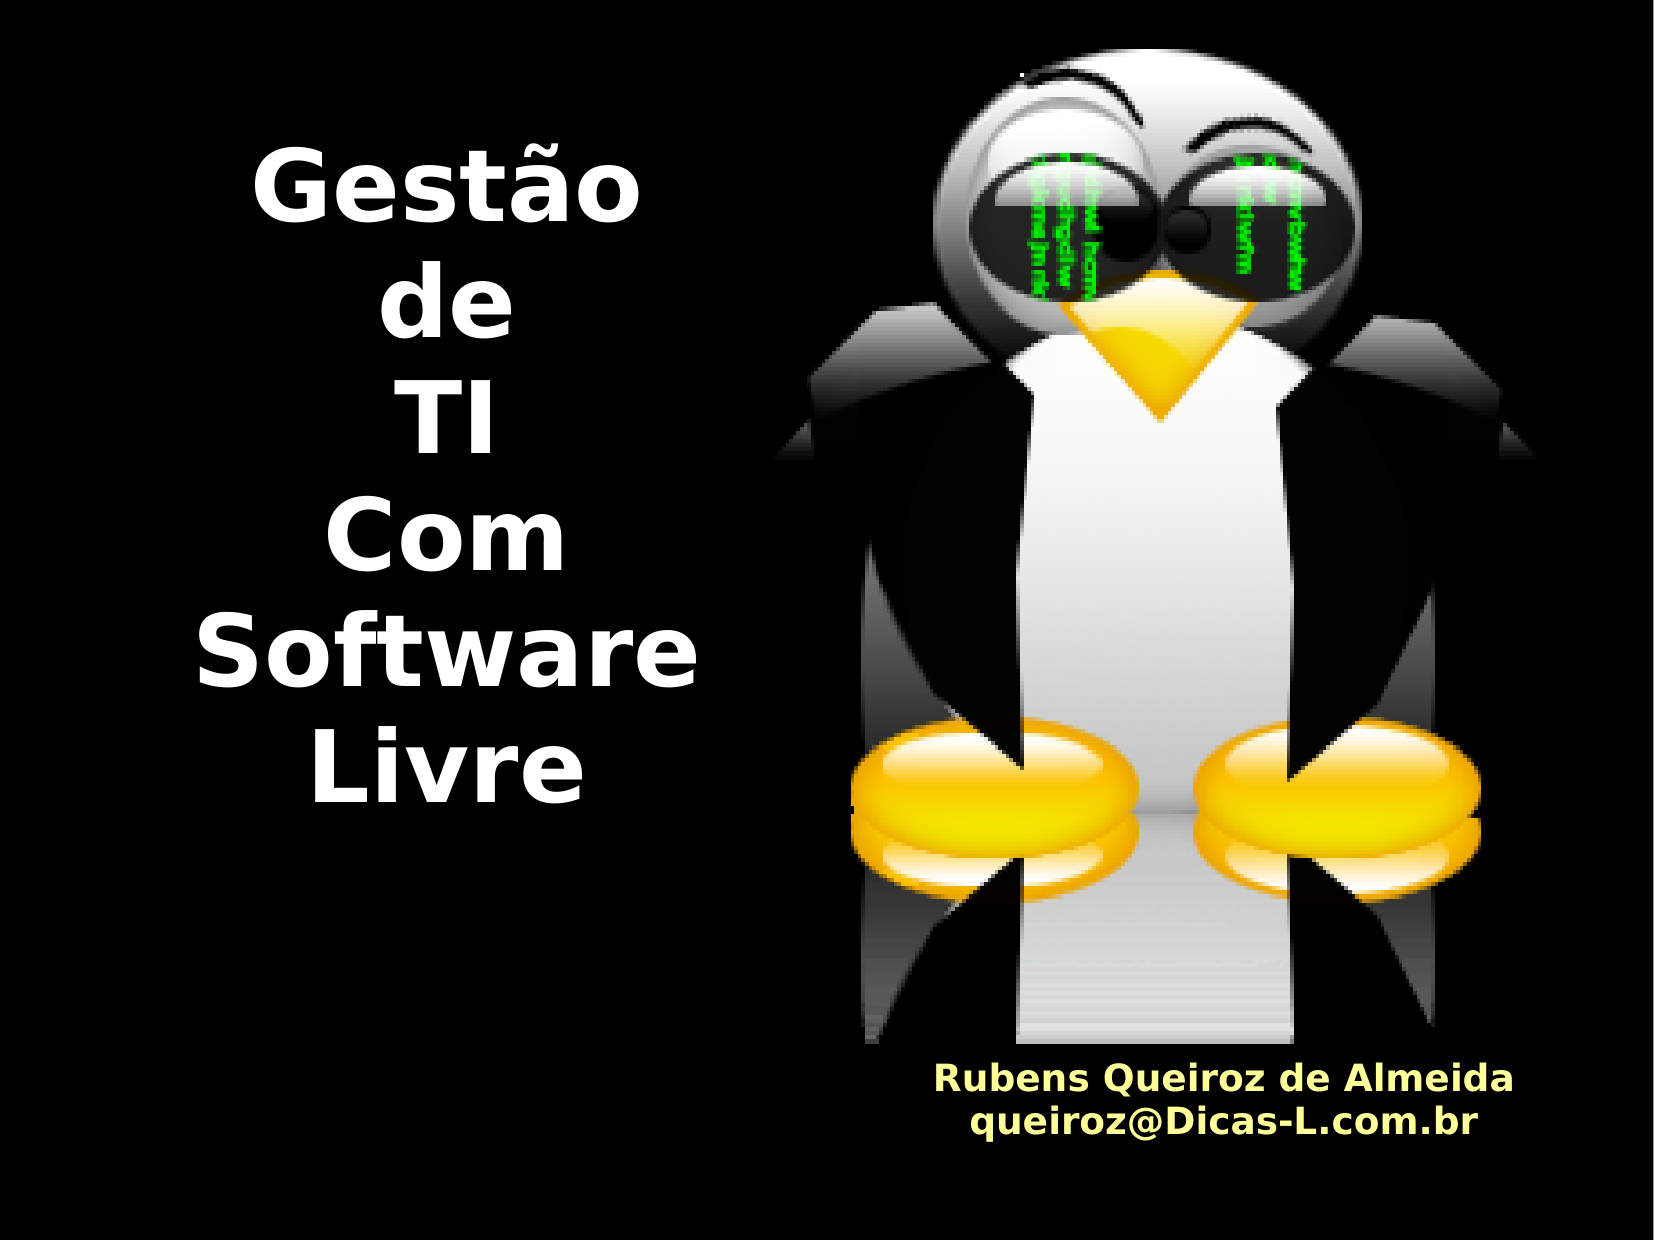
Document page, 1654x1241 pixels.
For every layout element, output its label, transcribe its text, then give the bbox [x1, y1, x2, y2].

text_box Rubens Queiroz de Almeida queiroz@Dicas-L.com.br [932, 1056, 1516, 1157]
text_box Gestão de TI Com Software Livre [192, 128, 867, 1179]
picture [714, 13, 1637, 1044]
